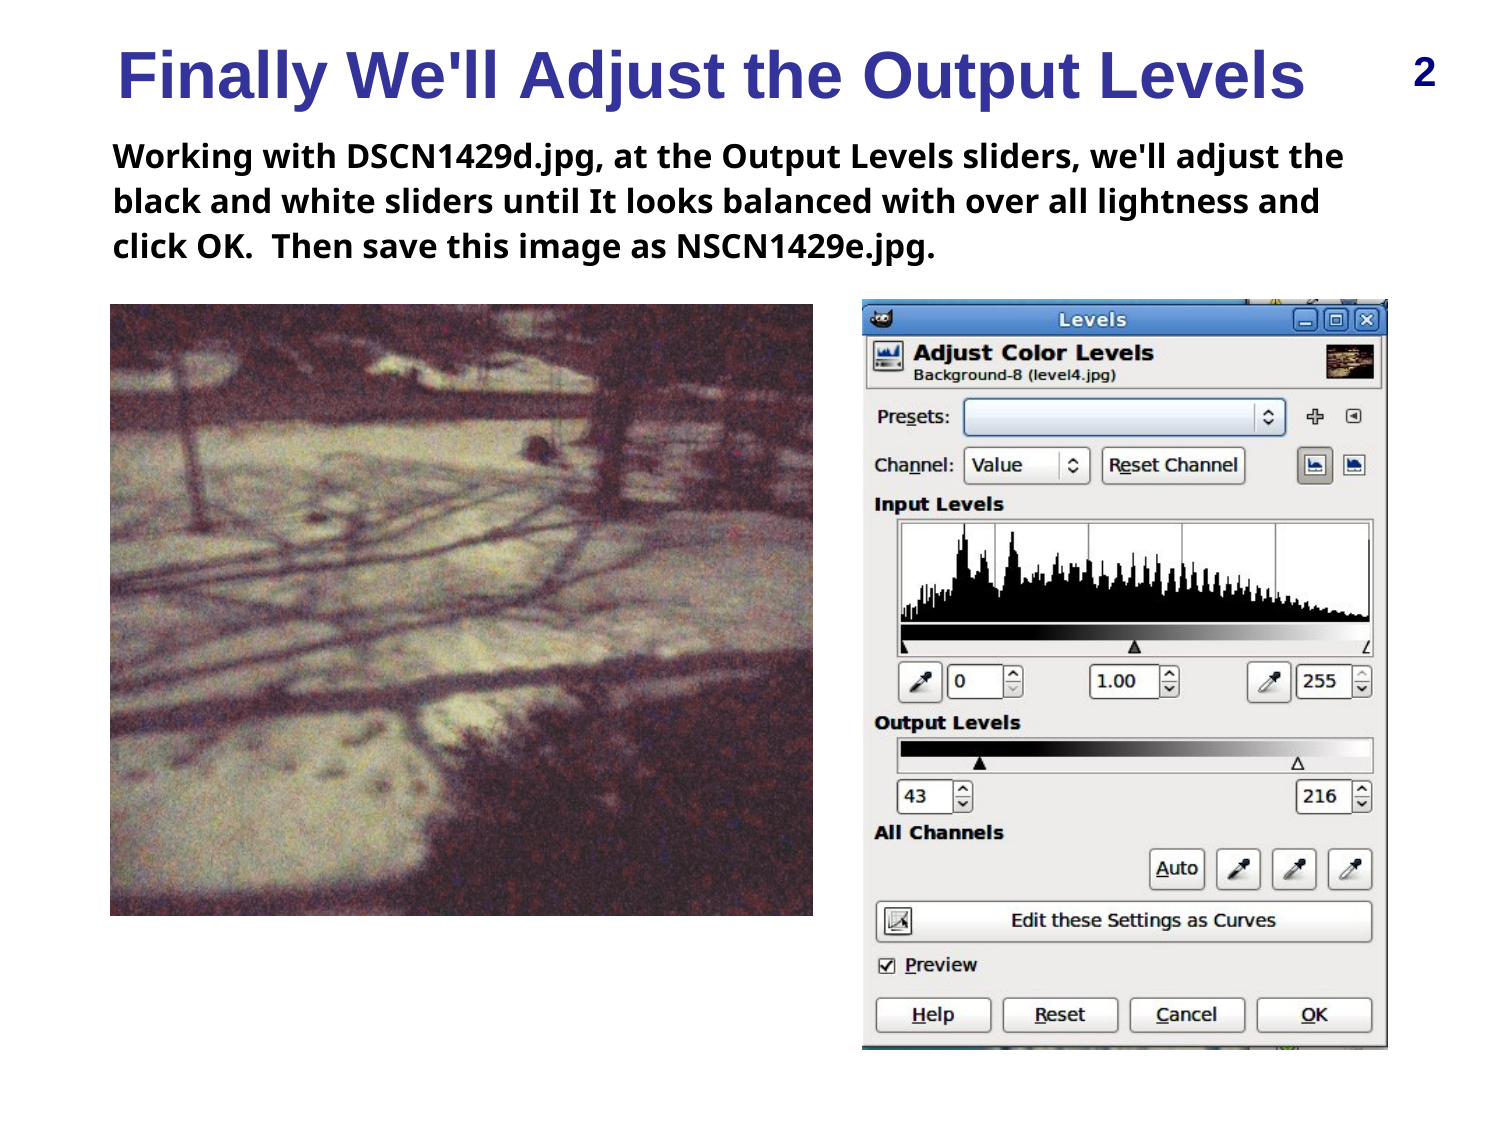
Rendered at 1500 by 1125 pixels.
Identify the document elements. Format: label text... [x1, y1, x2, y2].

title Finally We'll Adjust the Output Levels [75, 37, 1351, 113]
text_box 2 [1387, 37, 1463, 103]
picture [862, 299, 1388, 1051]
list Working with DSCN1429d.jpg, at the Output Levels sliders, we'll adjust the black and white sliders until It looks balanced with over all lightness and click OK. Then save this image as NSCN1429e.jpg. [112, 132, 1351, 263]
picture [110, 304, 813, 917]
